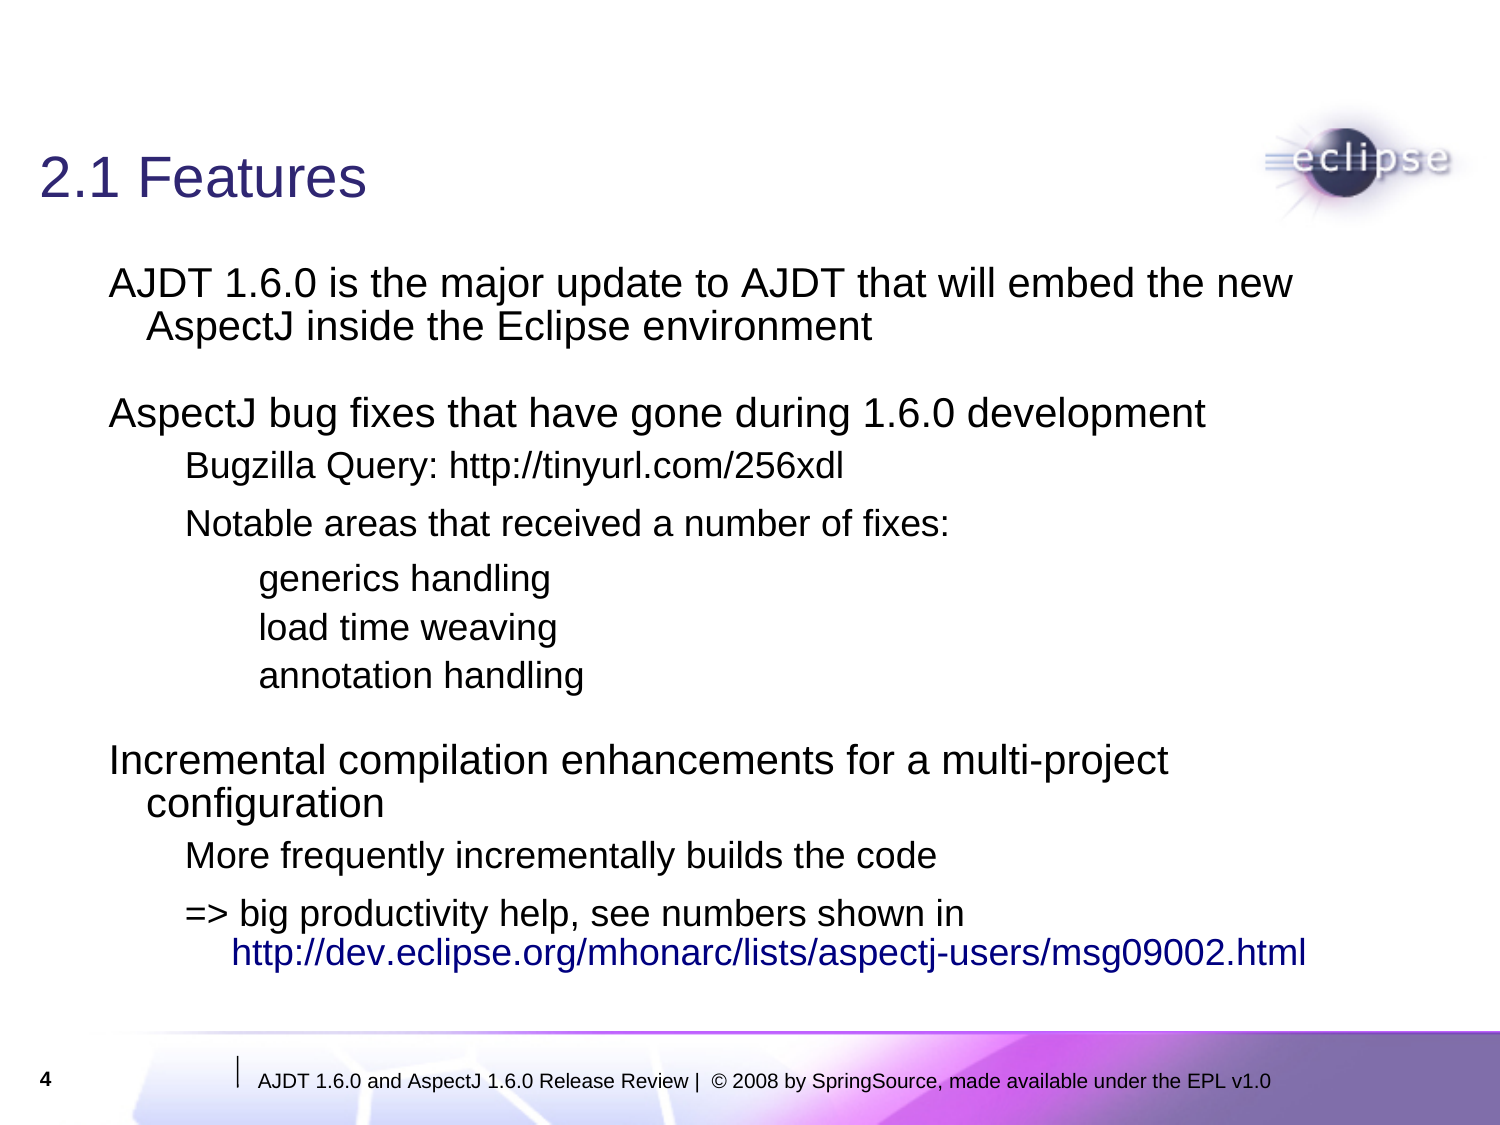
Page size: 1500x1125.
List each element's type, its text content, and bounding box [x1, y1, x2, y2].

title 2.1 Features [25, 142, 1378, 225]
picture [0, 1031, 1500, 1125]
list AJDT 1.6.0 is the major update to AJDT that will embed the new AspectJ inside the Eclipse environment AspectJ bug fixes that have gone during 1.6.0 development Bugzilla Query: http://tinyurl.com/256xdl Notable areas that received a number of fixes: generics handling load time weaving annotation handling Incremental compilation enhancements for a multi-project configuration More frequently incrementally builds the code => big productivity help, see numbers shown in http://dev.eclipse.org/mhonarc/lists/aspectj-users/msg09002.html [108, 263, 1378, 980]
picture [1234, 30, 1488, 284]
